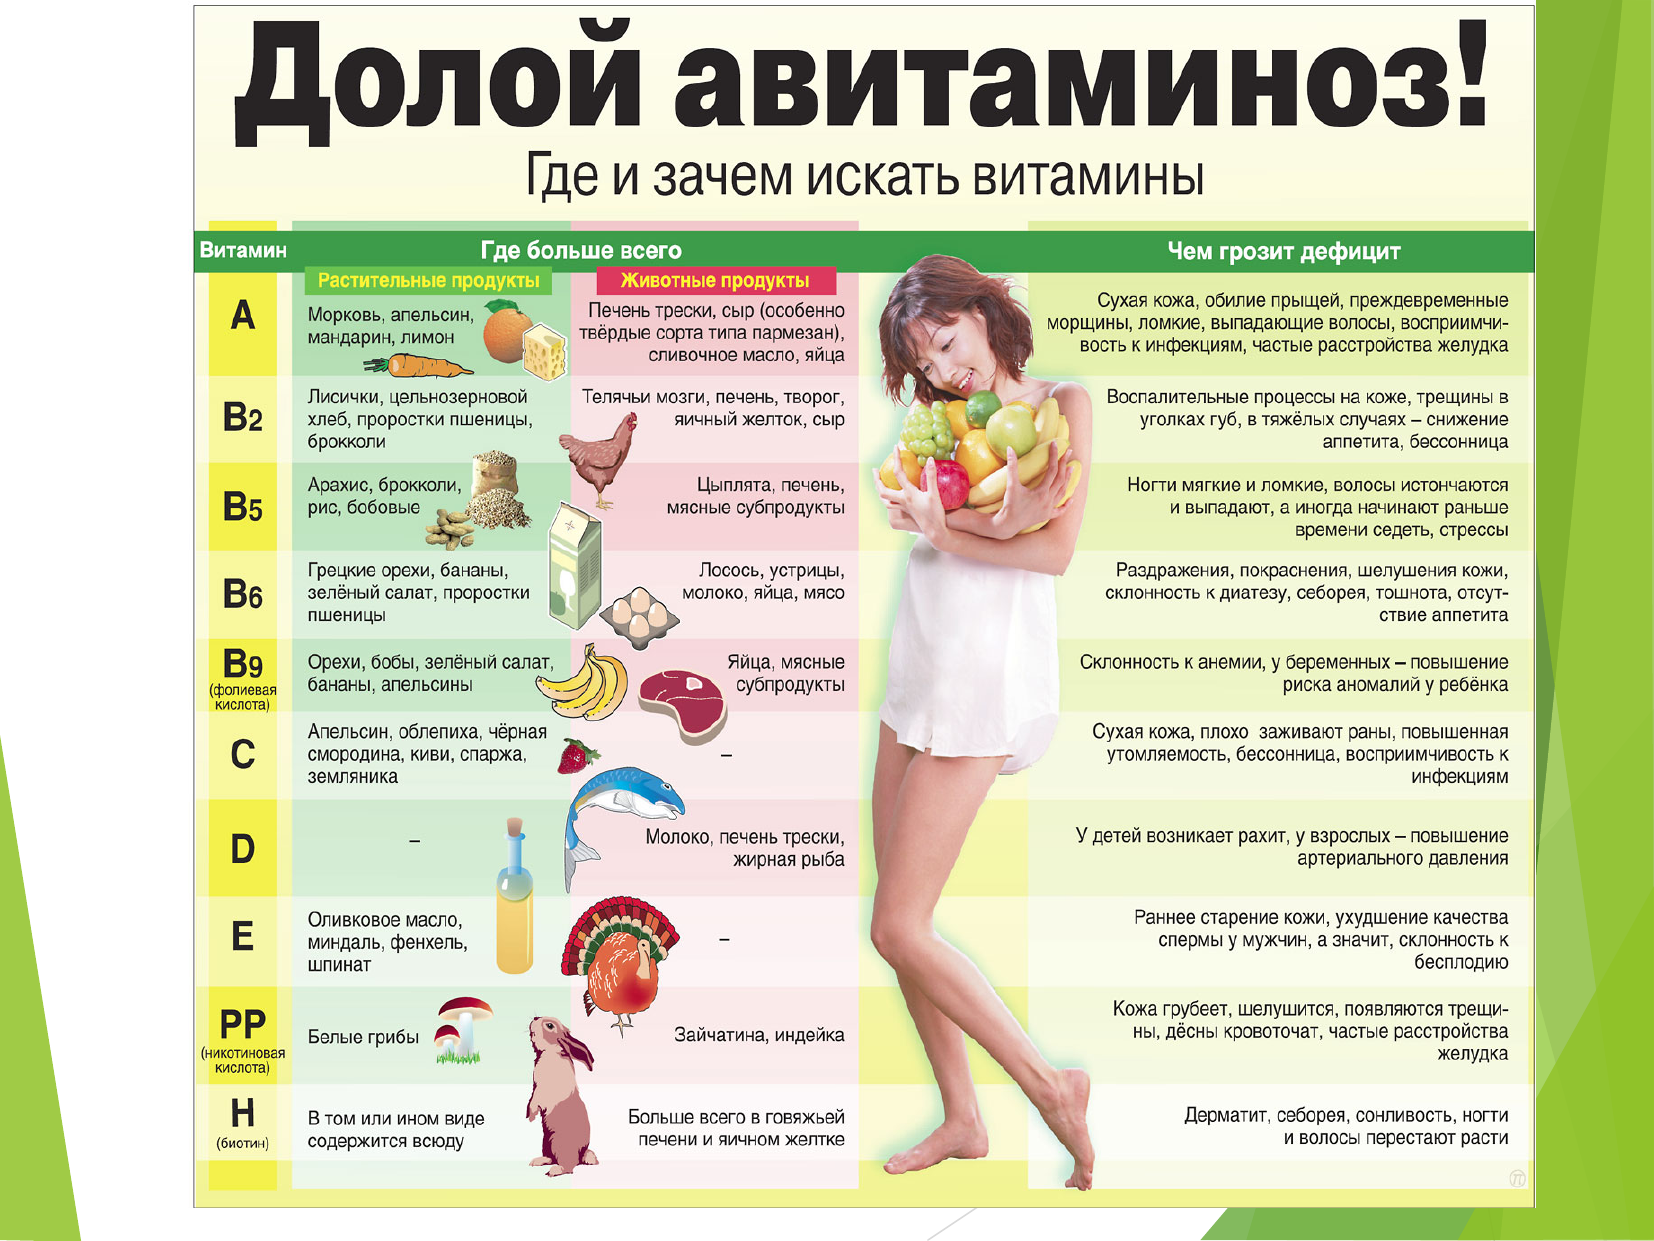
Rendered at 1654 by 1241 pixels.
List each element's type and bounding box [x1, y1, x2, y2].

picture [188, 0, 1536, 1208]
